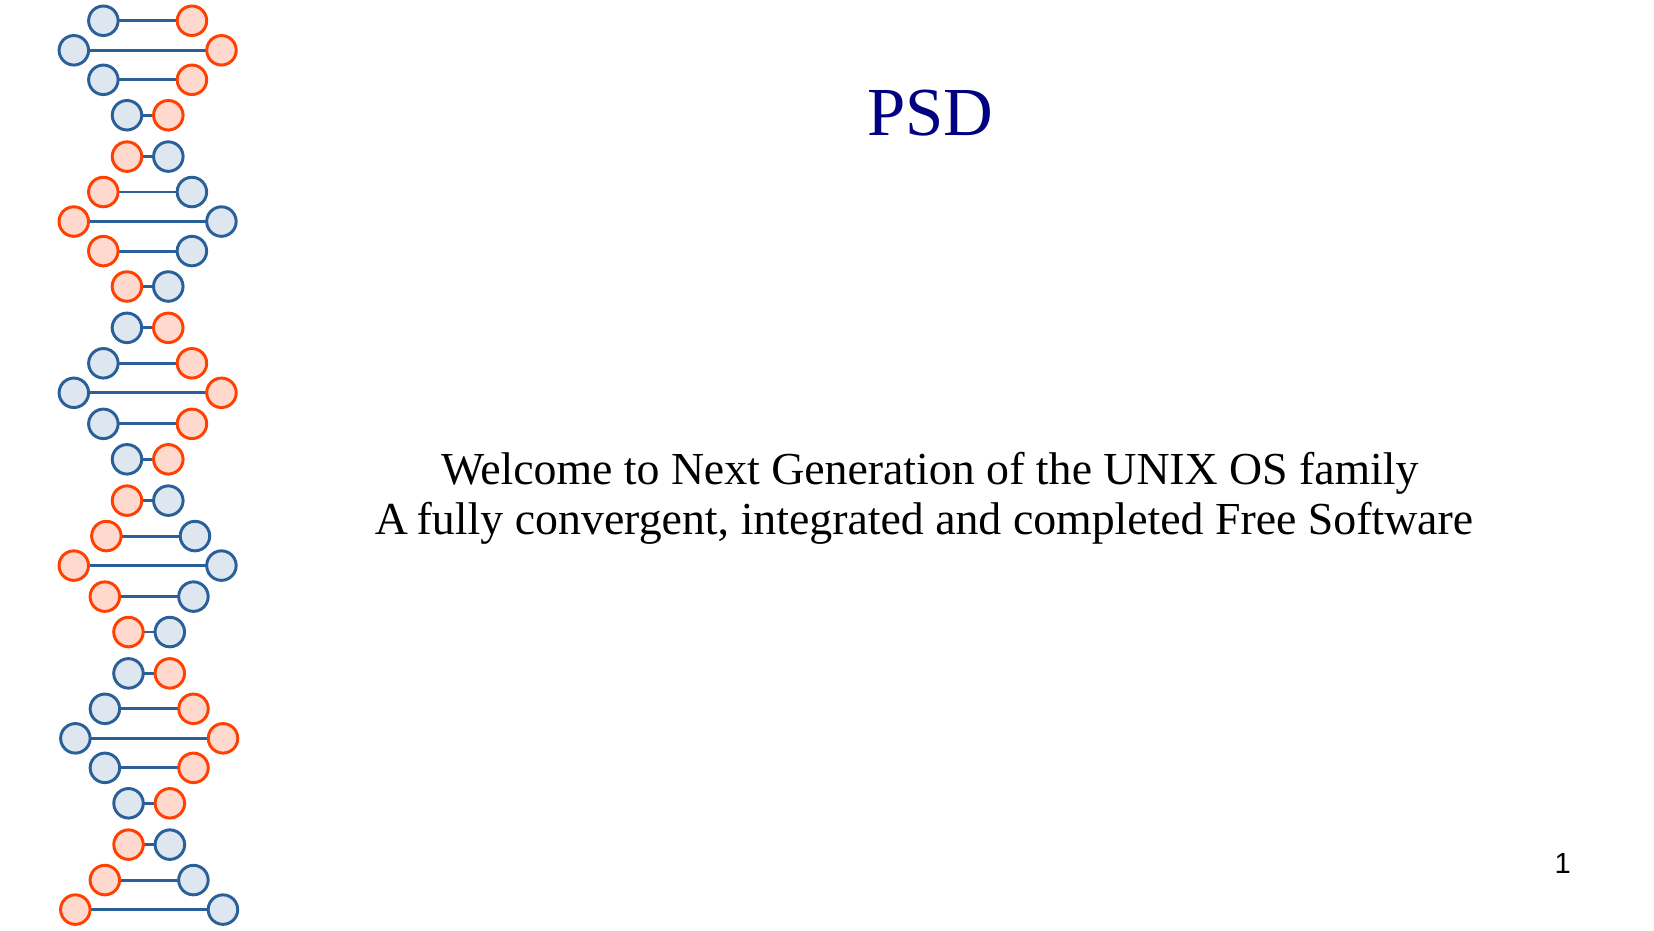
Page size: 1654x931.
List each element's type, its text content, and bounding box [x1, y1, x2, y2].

subtitle Welcome to Next Generation of the UNIX OS family A fully convergent, integrated and completed Free Software [265, 224, 1595, 764]
title PSD [265, 35, 1595, 189]
